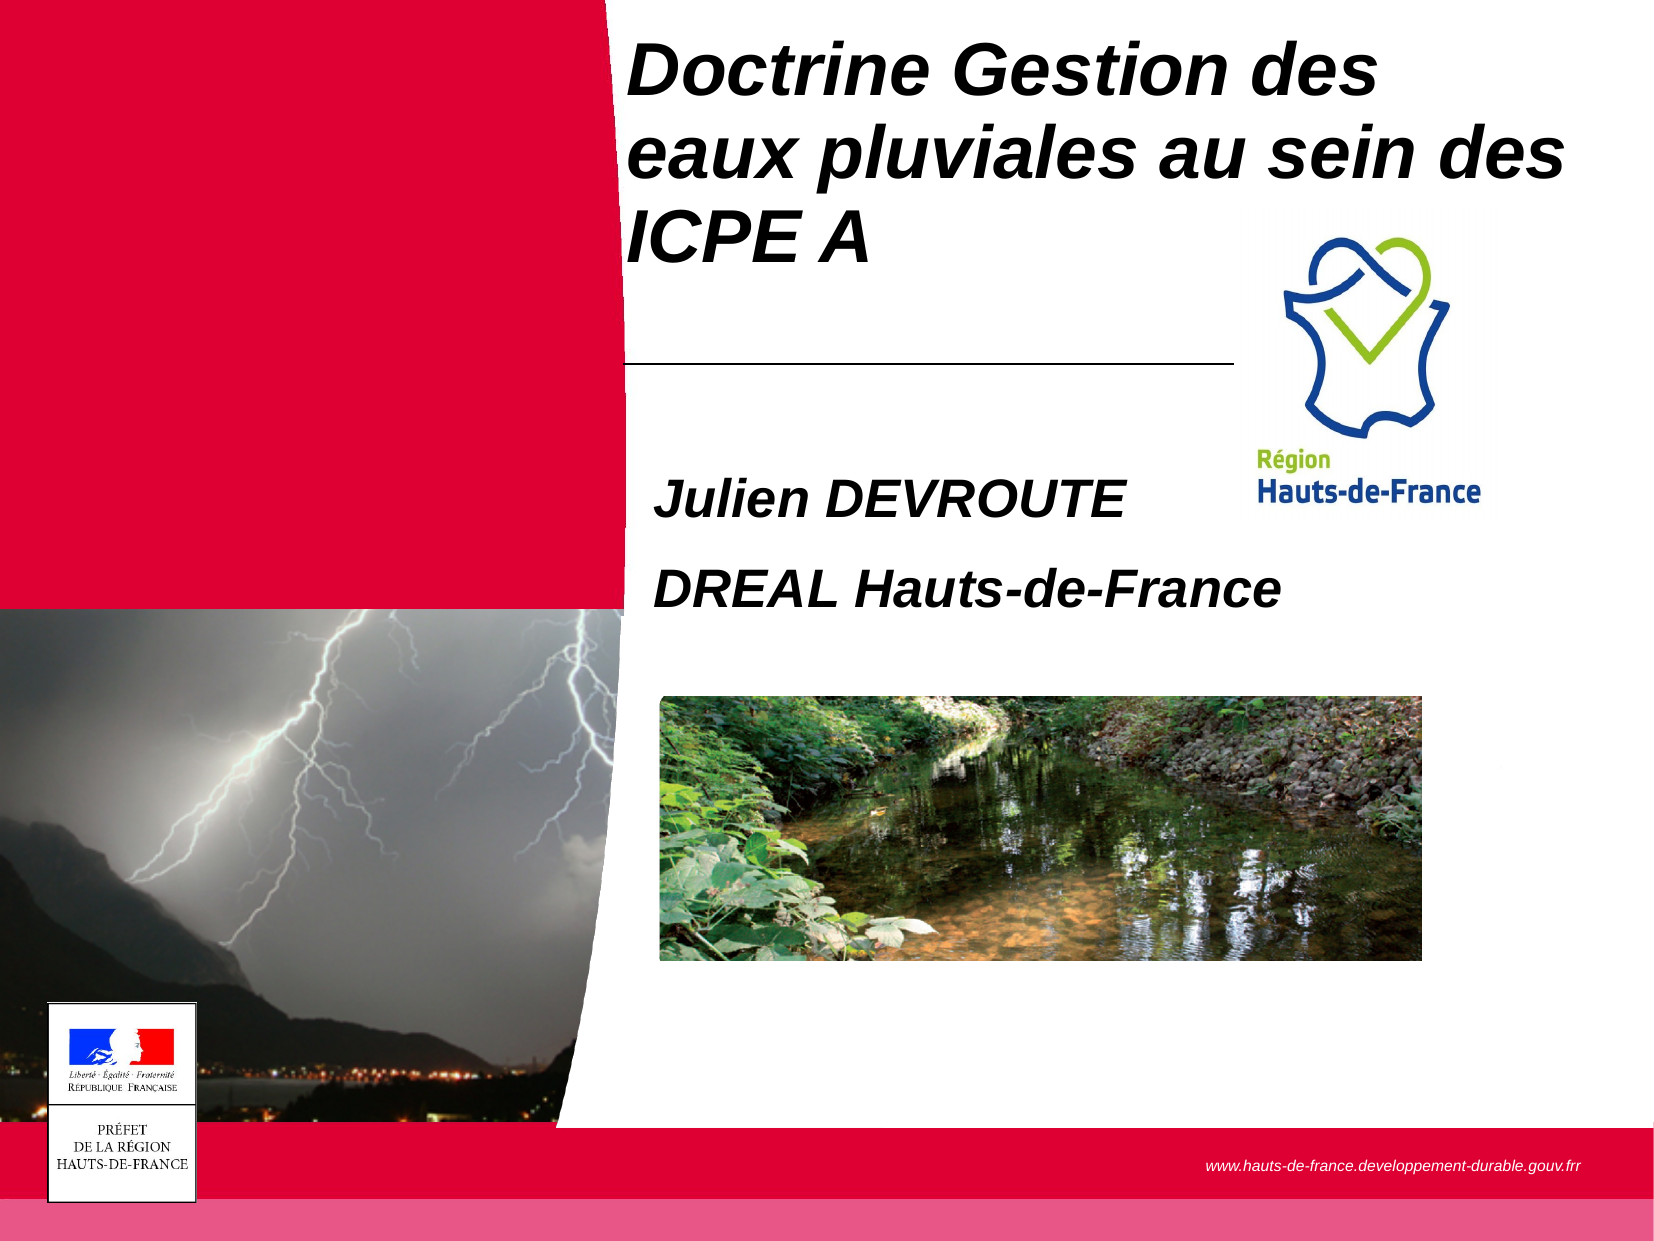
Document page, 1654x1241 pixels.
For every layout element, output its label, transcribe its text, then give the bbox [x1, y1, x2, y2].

subtitle Julien DEVROUTE DREAL Hauts-de-France [653, 423, 1441, 665]
title Doctrine Gestion des eaux pluviales au sein des ICPE A [626, 13, 1571, 293]
picture [0, 0, 1654, 1241]
